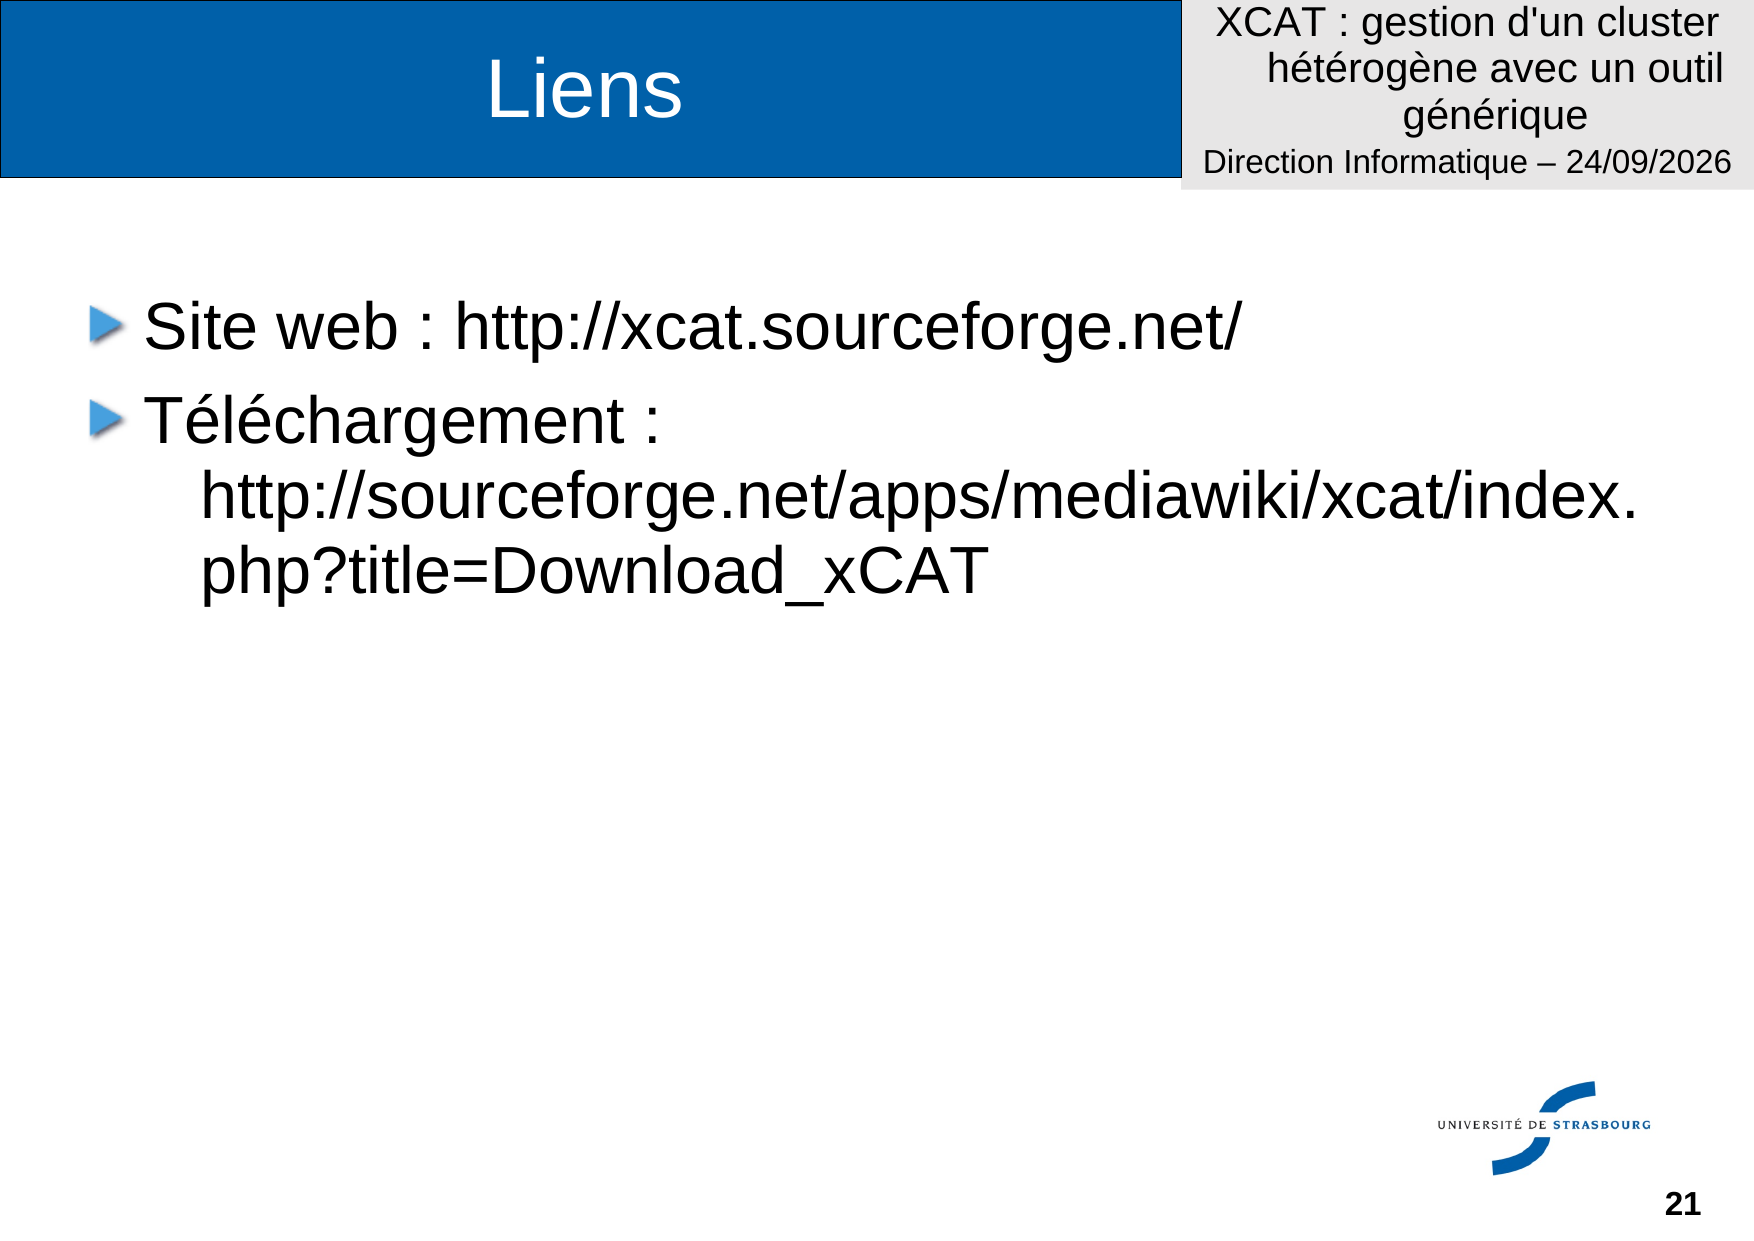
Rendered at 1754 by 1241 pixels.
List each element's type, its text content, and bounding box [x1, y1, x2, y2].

title Liens [0, 0, 1169, 178]
picture [1381, 1033, 1707, 1223]
list Site web : http://xcat.sourceforge.net/ Téléchargement : http://sourceforge.net/apps/mediawiki/xcat/index.php?title=Download_xCAT [87, 289, 1666, 1108]
